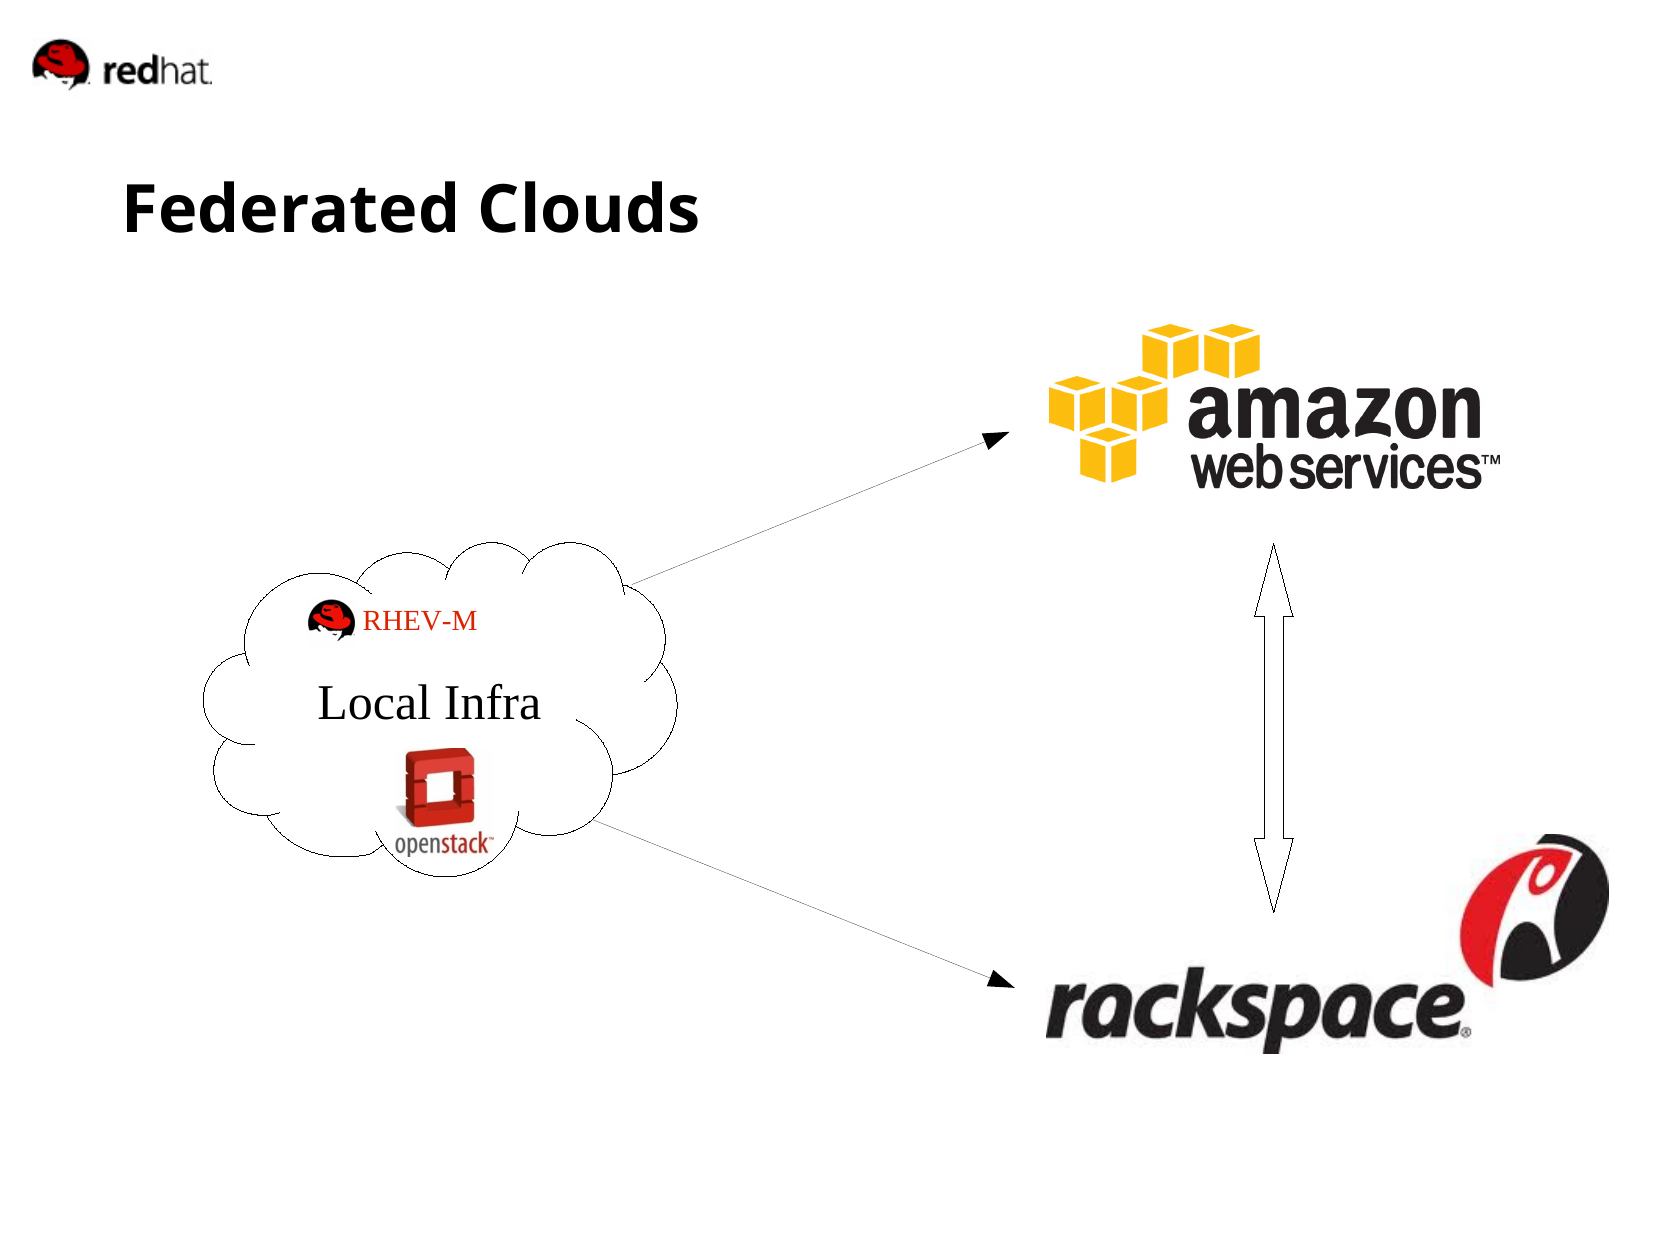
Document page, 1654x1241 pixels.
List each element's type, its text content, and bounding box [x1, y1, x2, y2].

picture [395, 748, 494, 857]
picture [1046, 834, 1609, 1054]
picture [307, 598, 356, 647]
text_box Local Infra [317, 675, 542, 736]
text_box RHEV-M [362, 604, 491, 649]
text_box [1254, 543, 1294, 913]
picture [1049, 324, 1500, 489]
picture [31, 37, 212, 98]
title Federated Clouds [121, 102, 1534, 310]
